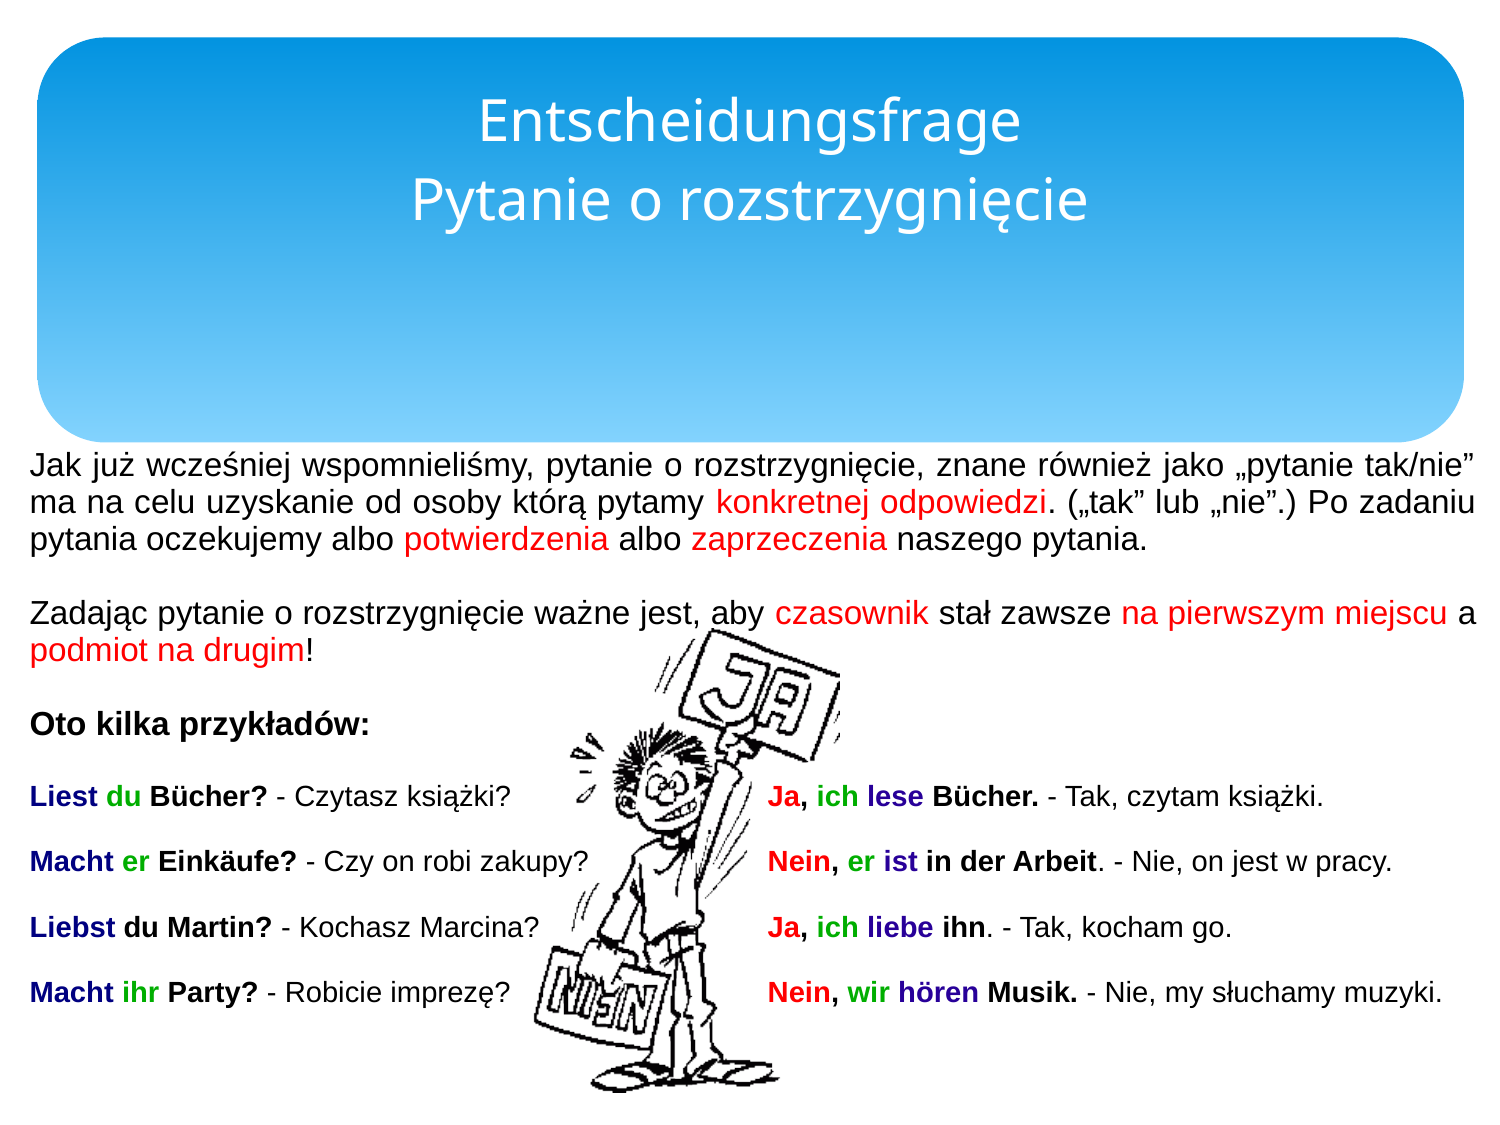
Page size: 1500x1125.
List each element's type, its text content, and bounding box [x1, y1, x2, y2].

subtitle Jak już wcześniej wspomnieliśmy, pytanie o rozstrzygnięcie, znane również jako „pytanie tak/nie” ma na celu uzyskanie od osoby którą pytamy konkretnej odpowiedzi. („tak” lub „nie”.) Po zadaniu pytania oczekujemy albo potwierdzenia albo zaprzeczenia naszego pytania. Zadając pytanie o rozstrzygnięcie ważne jest, aby czasownik stał zawsze na pierwszym miejscu a podmiot na drugim! Oto kilka przykładów: Liest du Bücher? - Czytasz książki? Ja, ich lese Bücher. - Tak, czytam książki. Macht er Einkäufe? - Czy on robi zakupy? Nein, er ist in der Arbeit. - Nie, on jest w pracy. Liebst du Martin? - Kochasz Marcina? Ja, ich liebe ihn. - Tak, kocham go. Macht ihr Party? - Robicie imprezę? Nein, wir hören Musik. - Nie, my słuchamy muzyki. [29, 443, 1477, 1087]
title Entscheidungsfrage Pytanie o rozstrzygnięcie [75, 62, 1425, 254]
picture [531, 628, 840, 1093]
